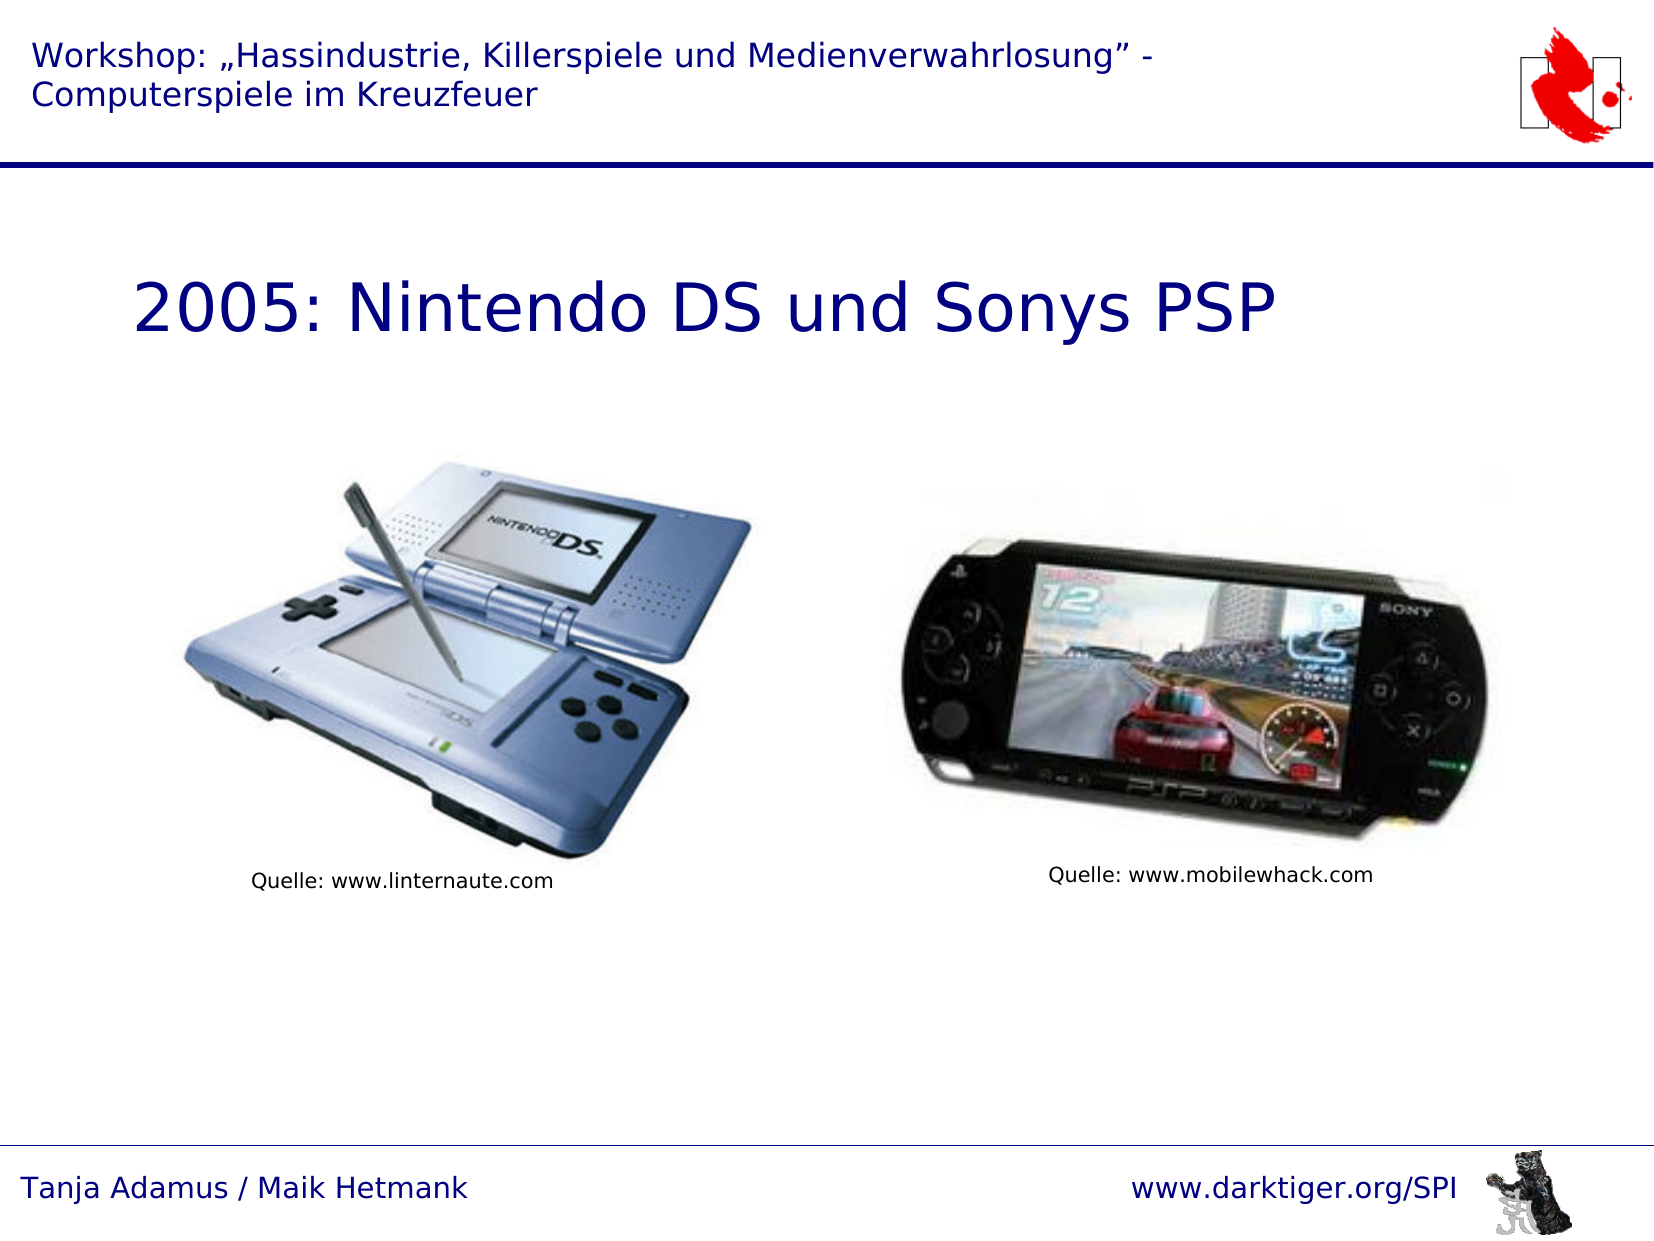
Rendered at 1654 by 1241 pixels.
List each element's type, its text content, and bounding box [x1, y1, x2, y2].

text_box Workshop: „Hassindustrie, Killerspiele und Medienverwahrlosung” - Computerspiele im Kreuzfeuer [16, 29, 1418, 178]
text_box 2005: Nintendo DS und Sonys PSP [118, 261, 1447, 355]
text_box Quelle: www.mobilewhack.com [1033, 856, 1389, 896]
picture [885, 451, 1506, 916]
picture [1486, 1150, 1572, 1235]
picture [174, 354, 768, 949]
picture [1503, 16, 1632, 148]
text_box Quelle: www.linternaute.com [236, 862, 569, 902]
